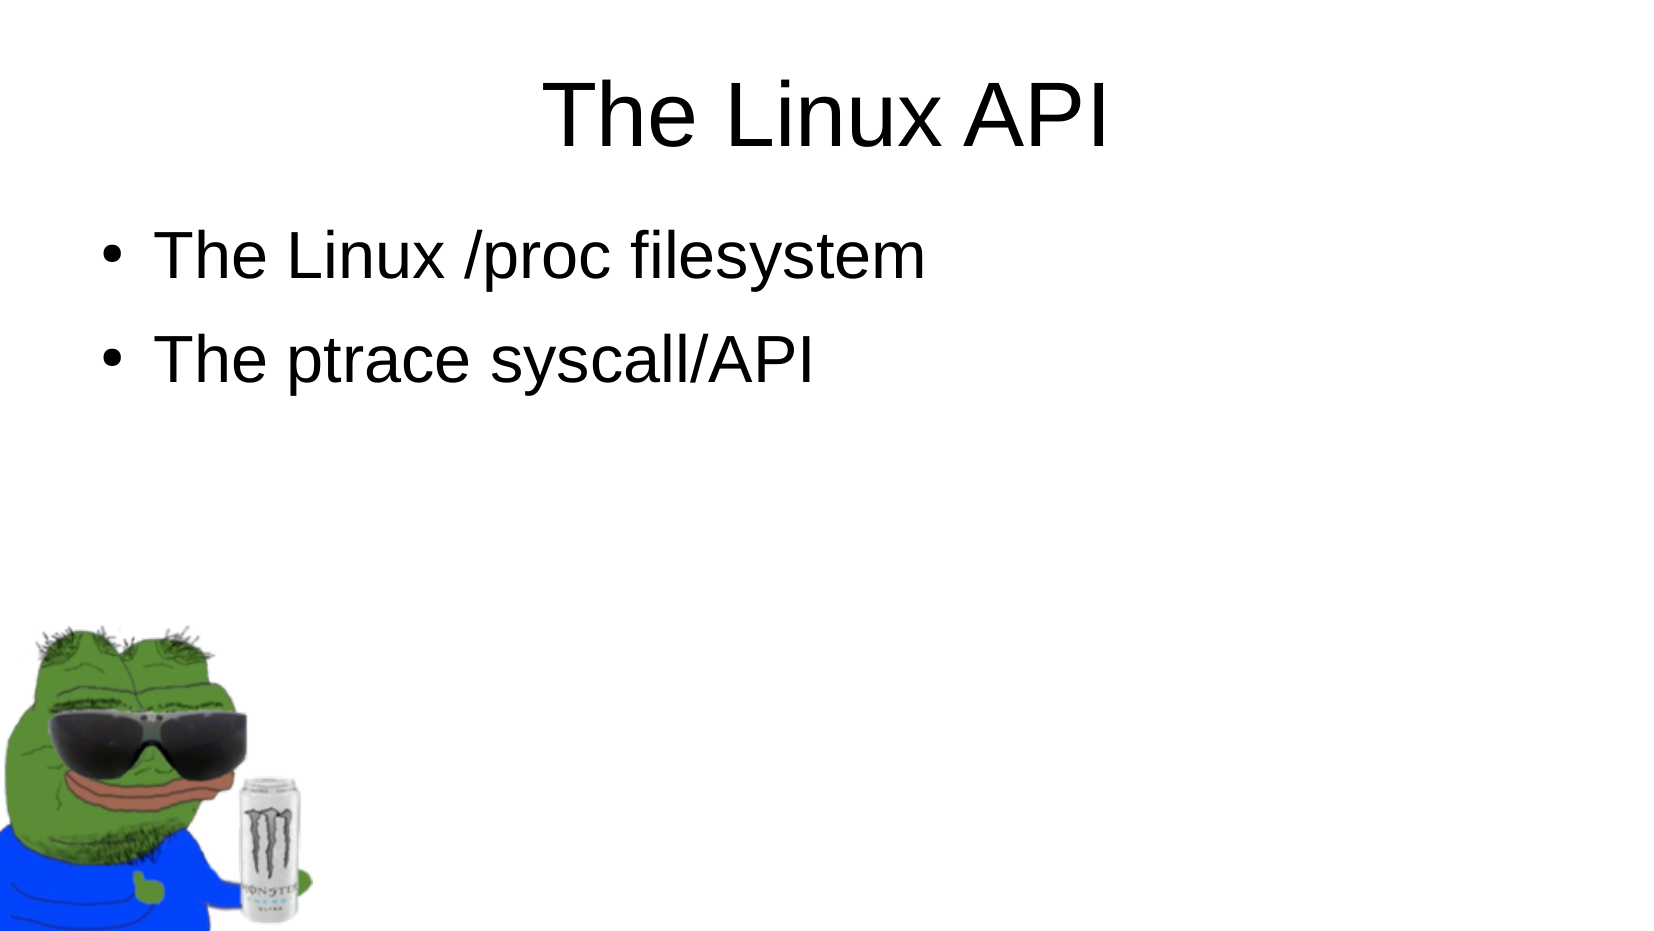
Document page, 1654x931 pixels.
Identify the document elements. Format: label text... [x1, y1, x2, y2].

title The Linux API [82, 37, 1571, 193]
picture [0, 625, 313, 931]
list The Linux /proc filesystem The ptrace syscall/API [82, 217, 1571, 758]
